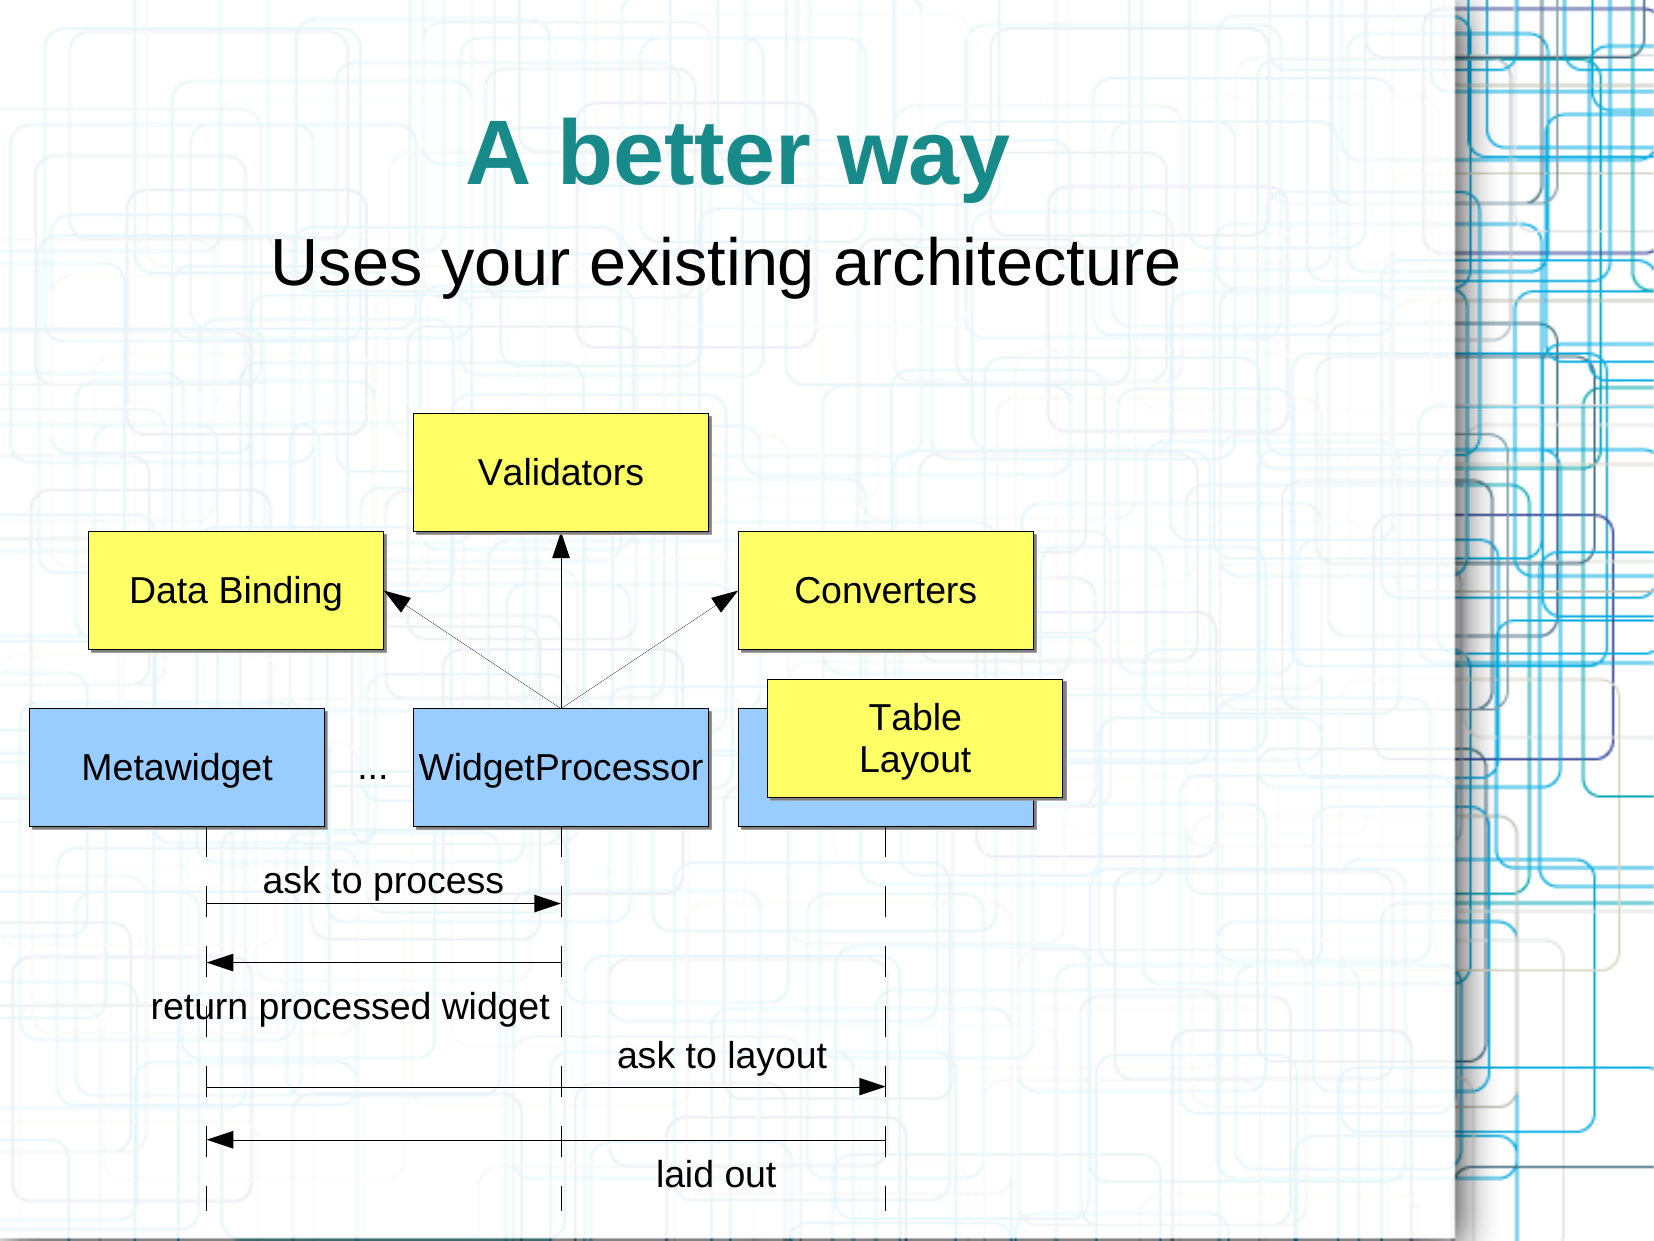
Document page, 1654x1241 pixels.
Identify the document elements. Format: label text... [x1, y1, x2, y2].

text_box WidgetProcessor [413, 708, 709, 827]
text_box laid out [641, 1145, 792, 1203]
picture [0, 0, 1654, 1241]
text_box ask to layout [602, 1027, 842, 1085]
text_box return processed widget [135, 978, 564, 1036]
text_box Data Binding [88, 531, 384, 650]
text_box Metawidget [29, 708, 325, 827]
text_box Validators [413, 413, 709, 532]
text_box Uses your existing architecture [29, 218, 1424, 308]
text_box Table Layout [767, 679, 1063, 798]
text_box ... [342, 738, 404, 798]
text_box Converters [738, 531, 1034, 650]
text_box Layout [738, 708, 1034, 827]
title A better way [59, 56, 1418, 218]
text_box ask to process [248, 852, 520, 910]
